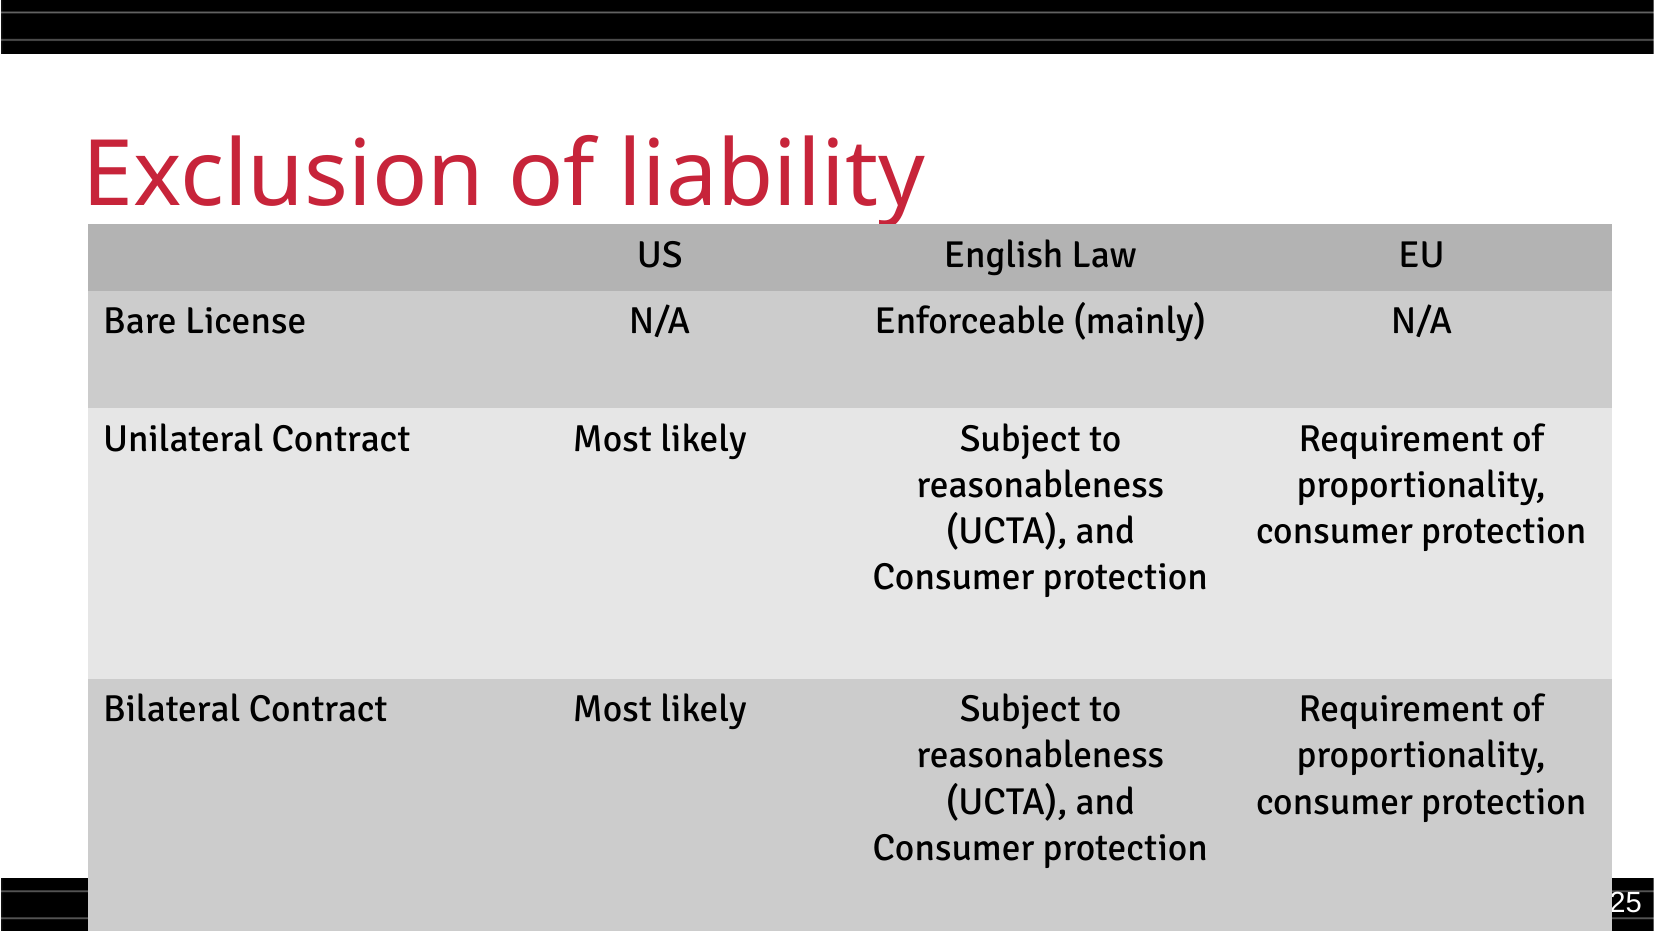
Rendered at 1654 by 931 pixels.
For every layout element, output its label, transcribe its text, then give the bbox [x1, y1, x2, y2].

table_cell Subject to reasonableness (UCTA), and Consumer protection [850, 679, 1231, 931]
picture [1, 0, 1654, 54]
table_header US [469, 224, 850, 291]
table_header [88, 224, 469, 291]
picture [1, 878, 88, 931]
table_cell Requirement of proportionality, consumer protection [1231, 408, 1612, 679]
table_cell N/A [469, 291, 850, 408]
table_header English Law [850, 224, 1231, 291]
table_cell Enforceable (mainly) [850, 291, 1231, 408]
table_cell Subject to reasonableness (UCTA), and Consumer protection [850, 408, 1231, 679]
table_header EU [1231, 224, 1612, 291]
table_cell Most likely [469, 408, 850, 679]
table_cell Most likely [469, 679, 850, 931]
table_cell Unilateral Contract [88, 408, 469, 679]
picture [1612, 878, 1654, 931]
table_cell Bare License [88, 291, 469, 408]
picture [1612, 894, 1621, 907]
table_cell Bilateral Contract [88, 679, 469, 931]
title Exclusion of liability [82, 92, 1571, 249]
table_cell Requirement of proportionality, consumer protection [1231, 679, 1612, 931]
table_cell N/A [1231, 291, 1612, 408]
